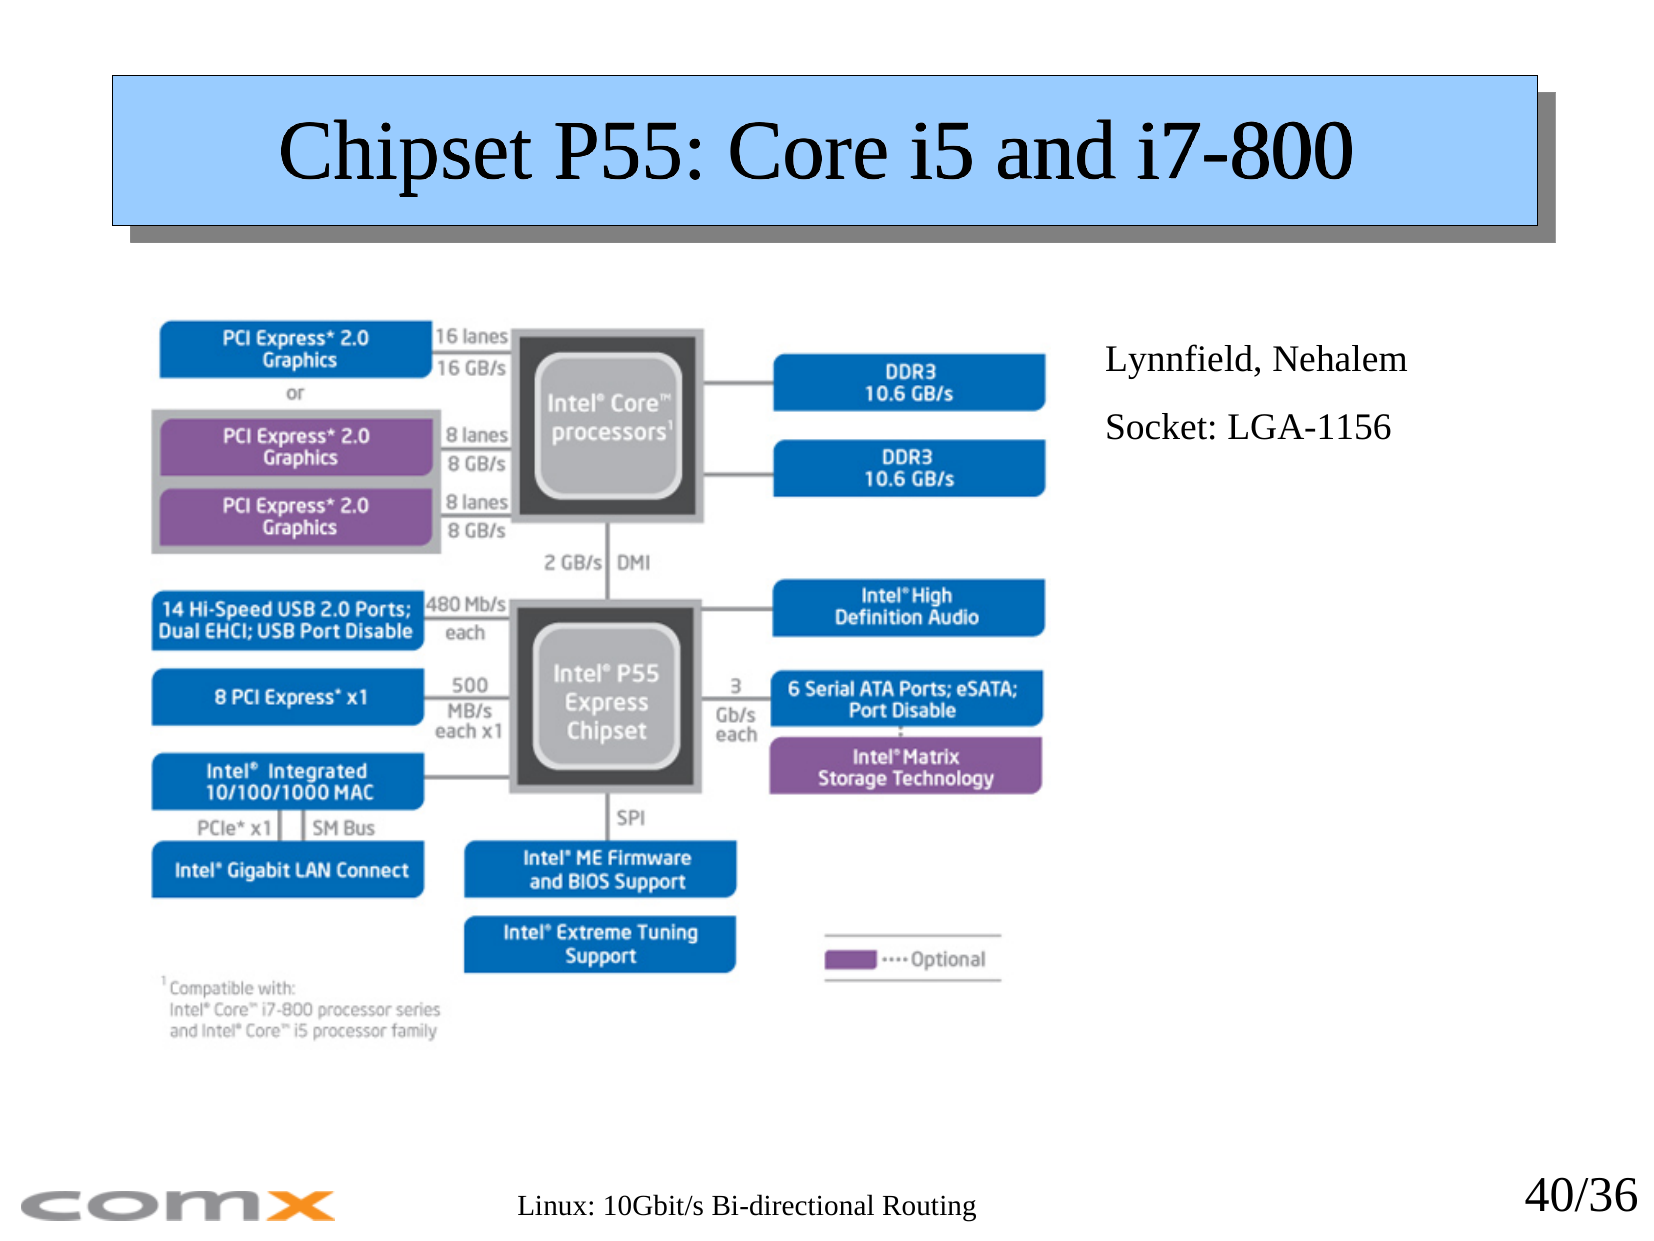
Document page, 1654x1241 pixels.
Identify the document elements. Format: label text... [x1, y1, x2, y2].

title Chipset P55: Core i5 and i7-800 [116, 90, 1538, 211]
list Lynnfield, Nehalem Socket: LGA-1156 [1087, 337, 1538, 1096]
picture [150, 317, 1051, 1051]
picture [21, 1191, 335, 1221]
